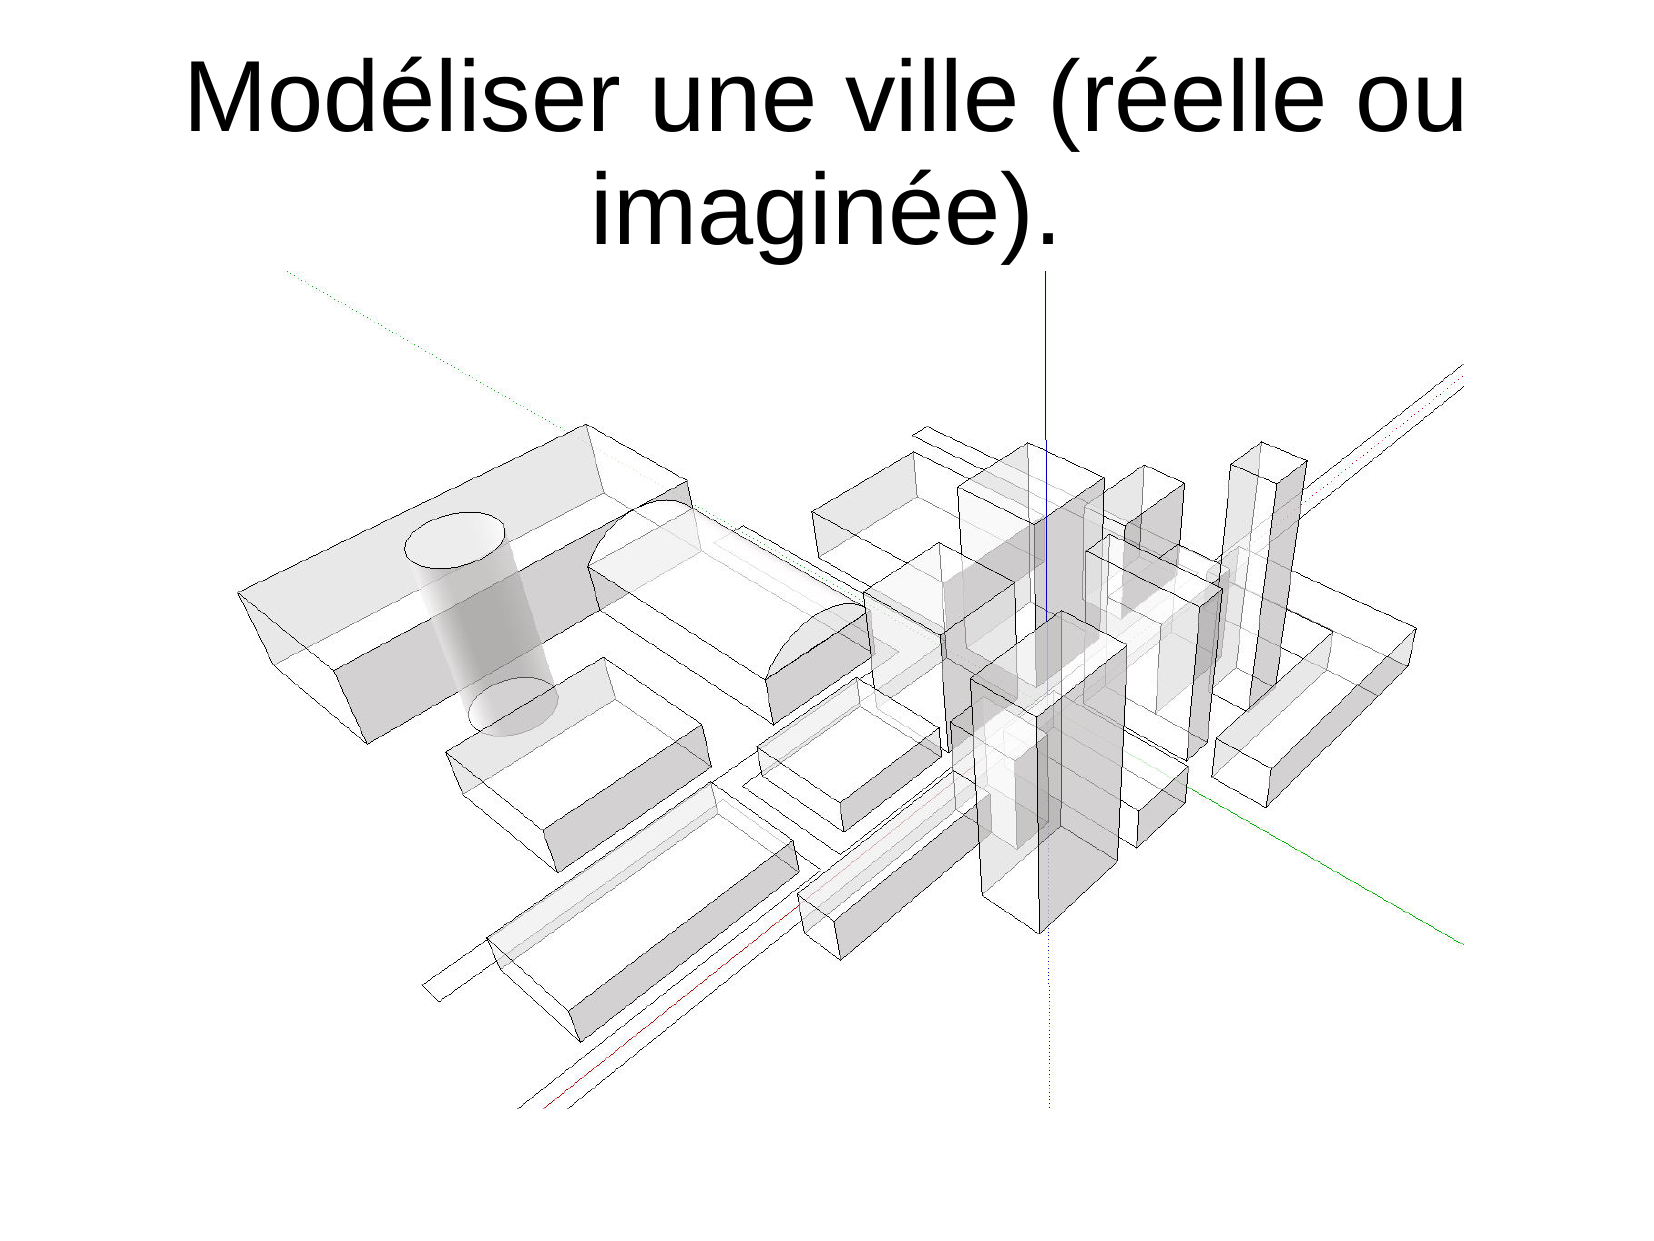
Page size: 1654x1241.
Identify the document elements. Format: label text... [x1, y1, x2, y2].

picture [217, 271, 1464, 1109]
title Modéliser une ville (réelle ou imaginée). [82, 39, 1571, 266]
